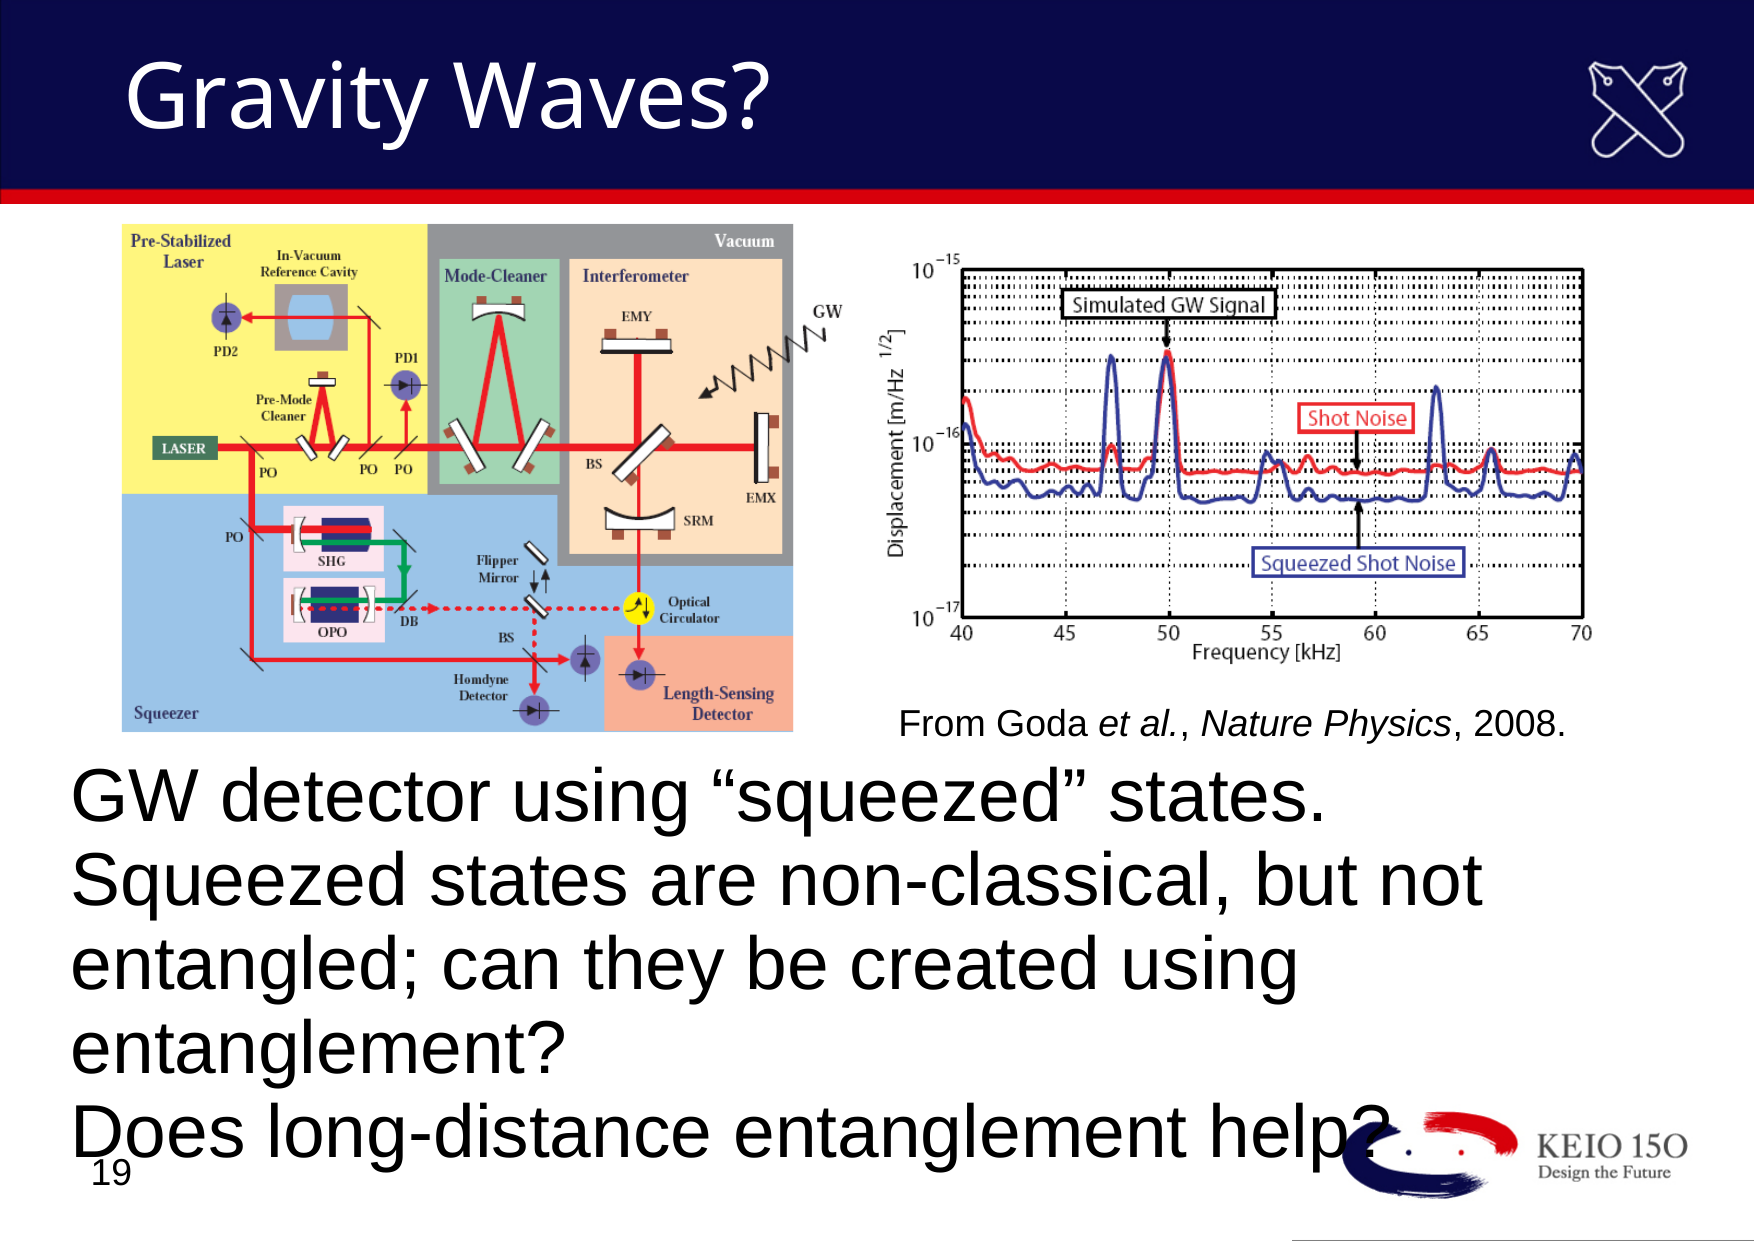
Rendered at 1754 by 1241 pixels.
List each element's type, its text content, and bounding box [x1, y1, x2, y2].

text_box GW detector using “squeezed” states. Squeezed states are non-classical, but not entangled; can they be created using entanglement? Does long-distance entanglement help? [55, 745, 1500, 1181]
picture [863, 236, 1614, 683]
picture [0, 0, 1754, 204]
picture [1292, 1064, 1754, 1241]
picture [111, 212, 862, 743]
text_box From Goda et al., Nature Physics, 2008. [883, 694, 1583, 752]
title Gravity Waves? [87, 14, 1527, 172]
